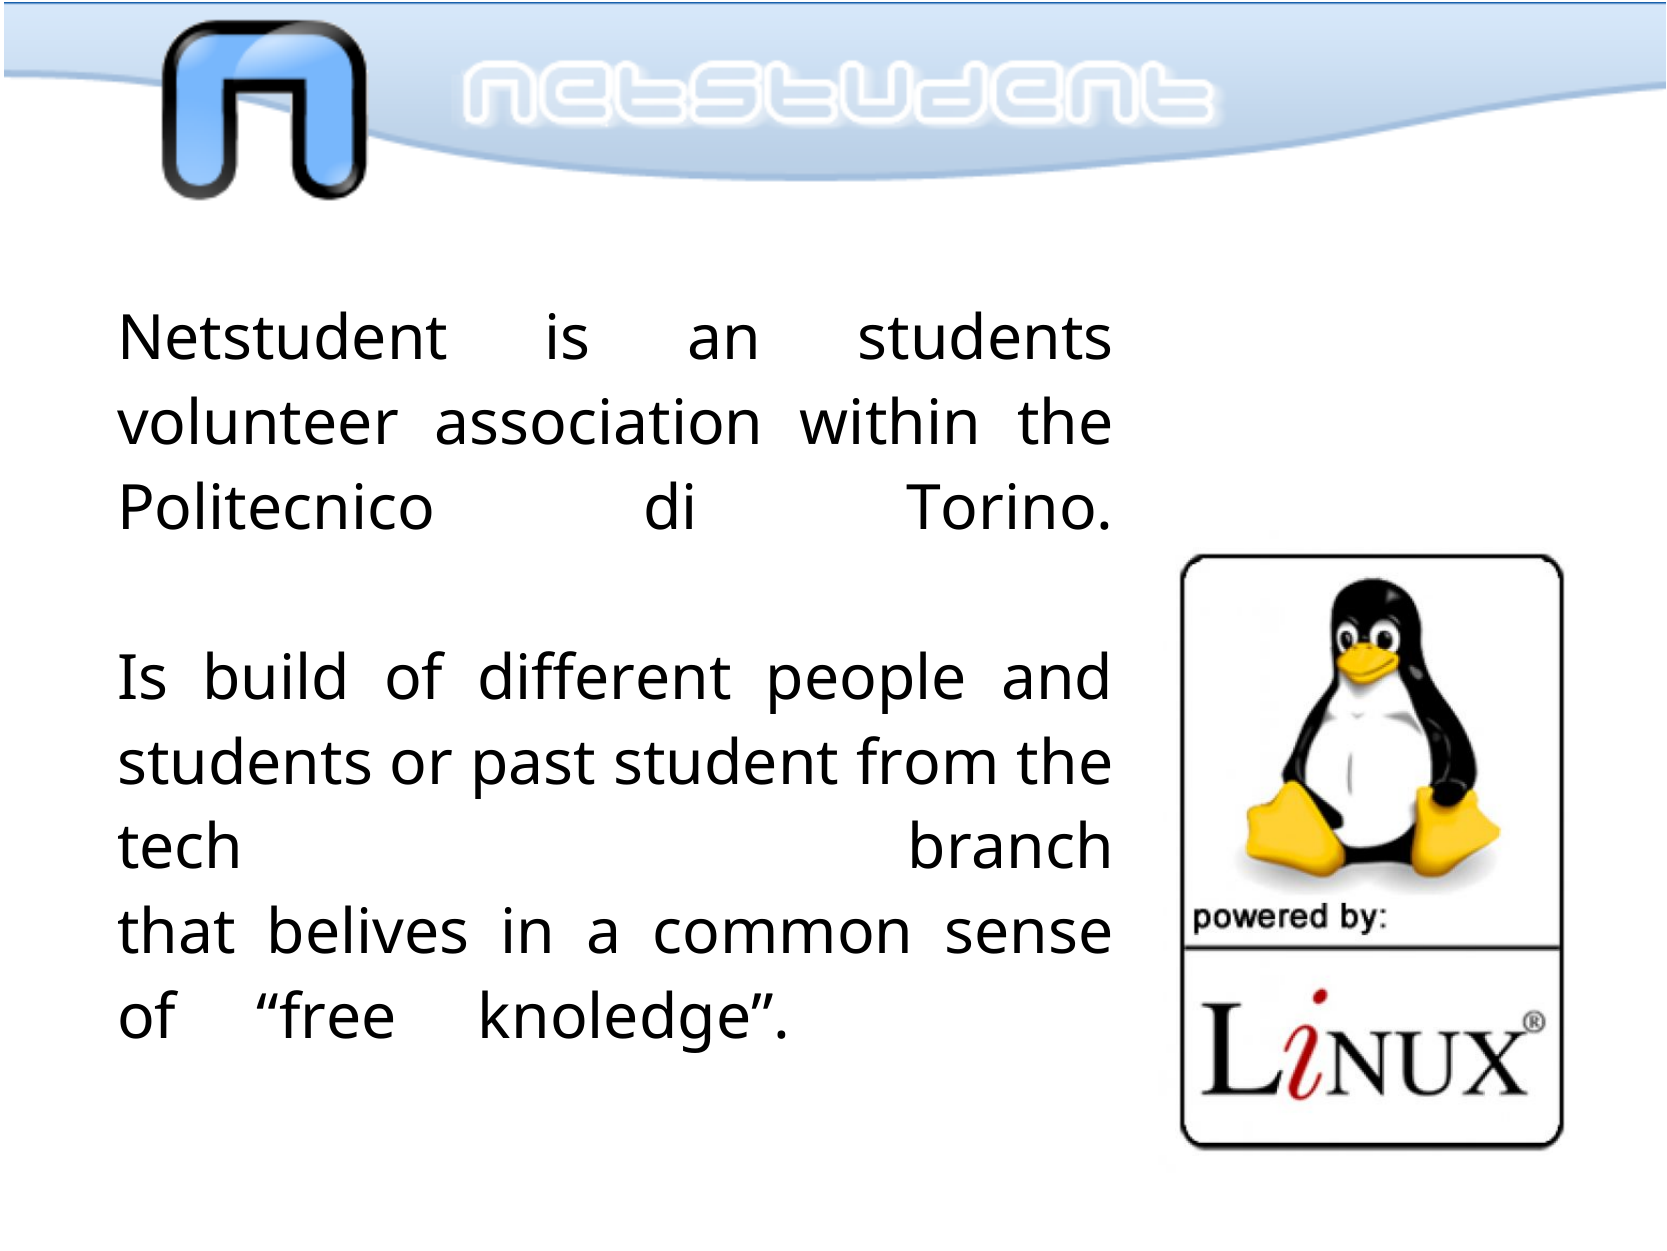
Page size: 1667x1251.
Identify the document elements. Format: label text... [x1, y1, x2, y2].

picture [0, 0, 1667, 1251]
title Netstudent is an students volunteer association within the Politecnico di Torino. Is build of different people and students or past student from the tech branch that belives in a common sense of “free knoledge”. [110, 239, 1122, 1196]
